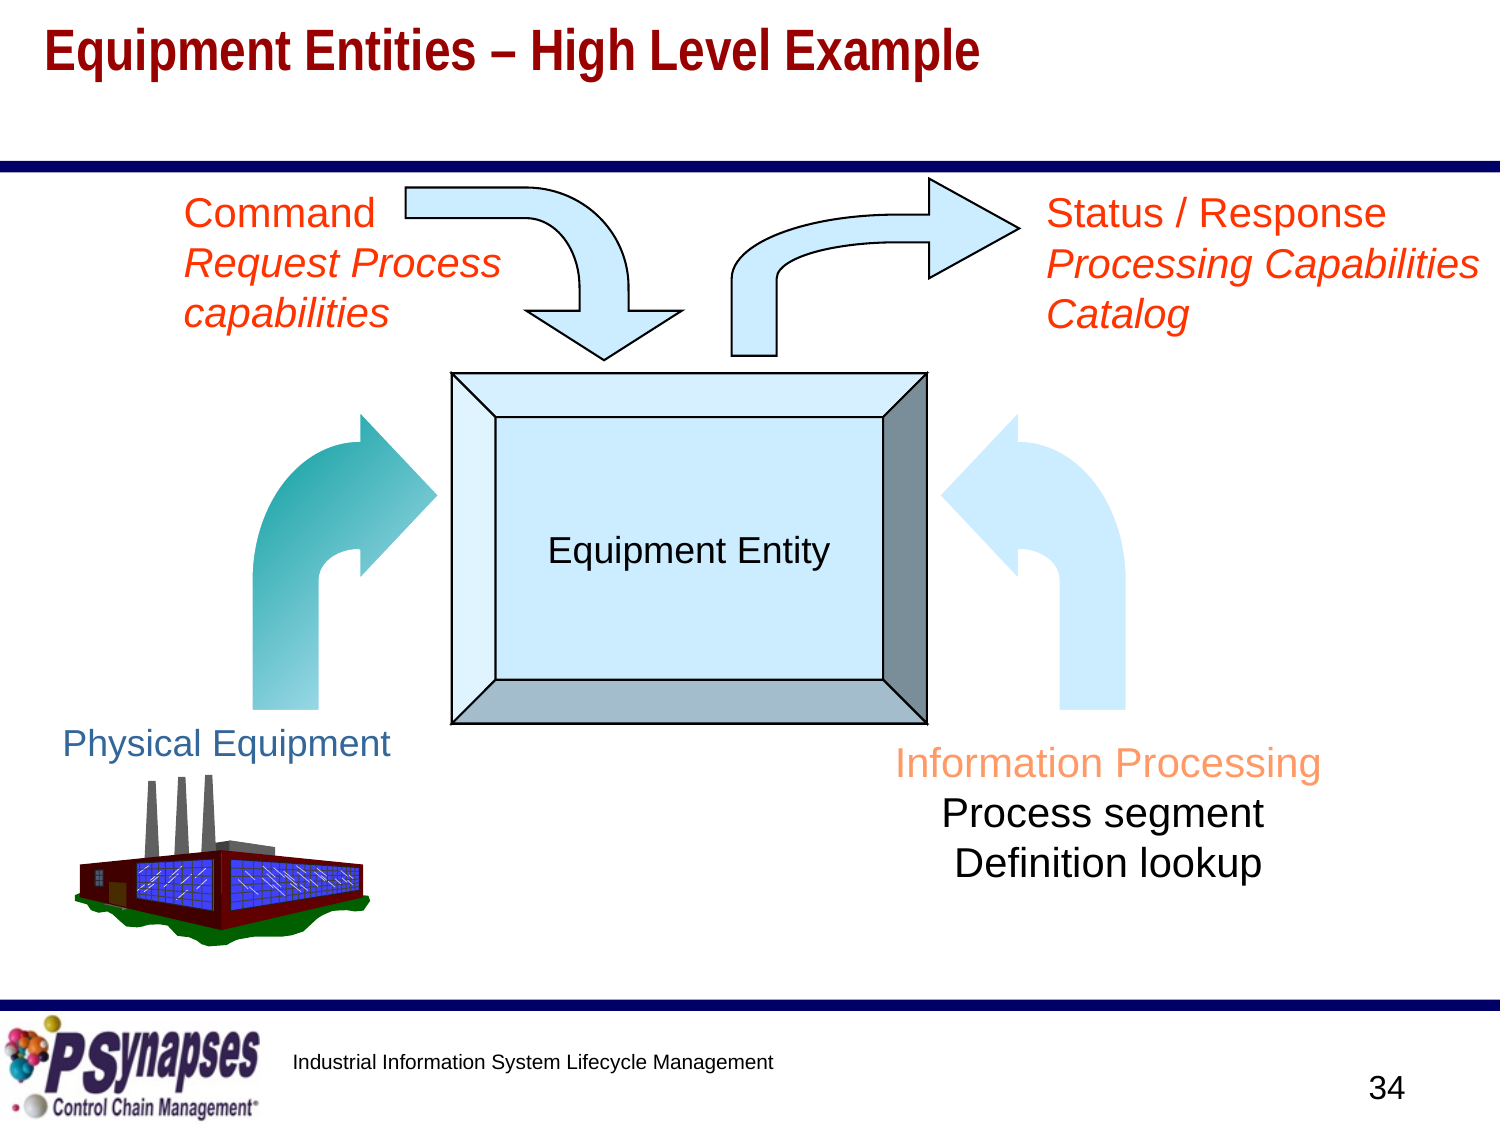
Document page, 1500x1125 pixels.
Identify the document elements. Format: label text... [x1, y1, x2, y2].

title Equipment Entities – High Level Example [29, 12, 1471, 138]
text_box Equipment Entity [526, 518, 852, 579]
text_box Status / Response Processing Capabilities Catalog [1031, 178, 1496, 345]
text_box Training/Methods Knowledge/skills required to use a procedure [451, 373, 496, 724]
text_box Command Request Process capabilities [168, 177, 518, 344]
text_box [731, 178, 1020, 356]
text_box Information Processing Process segment Definition lookup [879, 727, 1337, 894]
text_box Physical Equipment [35, 710, 419, 774]
text_box [74, 774, 371, 947]
text_box [939, 410, 1127, 712]
picture [0, 1011, 260, 1125]
text_box [251, 410, 440, 712]
text_box [518, 187, 682, 361]
text_box [453, 373, 927, 724]
